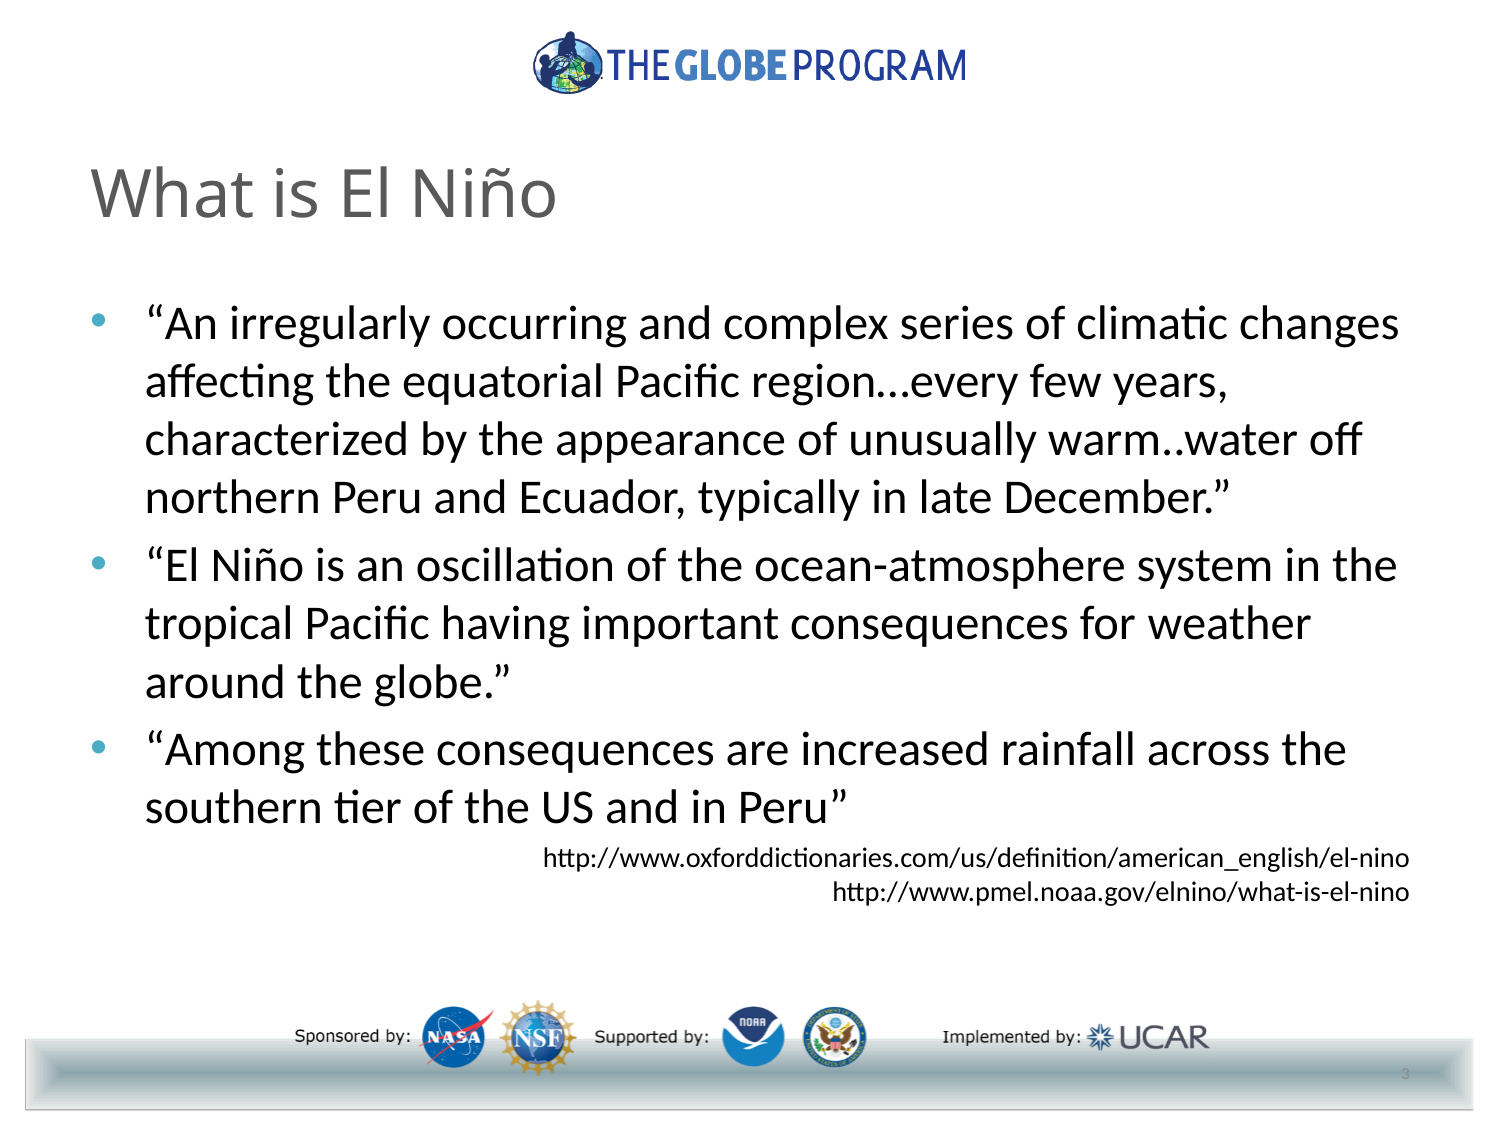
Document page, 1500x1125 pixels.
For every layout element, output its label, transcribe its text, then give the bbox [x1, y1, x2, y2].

picture [262, 1000, 1238, 1085]
slide_number <number> [1074, 1042, 1425, 1103]
title What is El Niño [75, 119, 1425, 263]
list “An irregularly occurring and complex series of climatic changes affecting the equatorial Pacific region…every few years, characterized by the appearance of unusually warm..water off northern Peru and Ecuador, typically in late December.” “El Niño is an oscillation of the ocean-atmosphere system in the tropical Pacific having important consequences for weather around the globe.” “Among these consequences are increased rainfall across the southern tier of the US and in Peru” http://www.oxforddictionaries.com/us/definition/american_english/el-nino http://www.pmel.noaa.gov/elnino/what-is-el-nino [75, 283, 1425, 979]
picture [526, 24, 975, 100]
